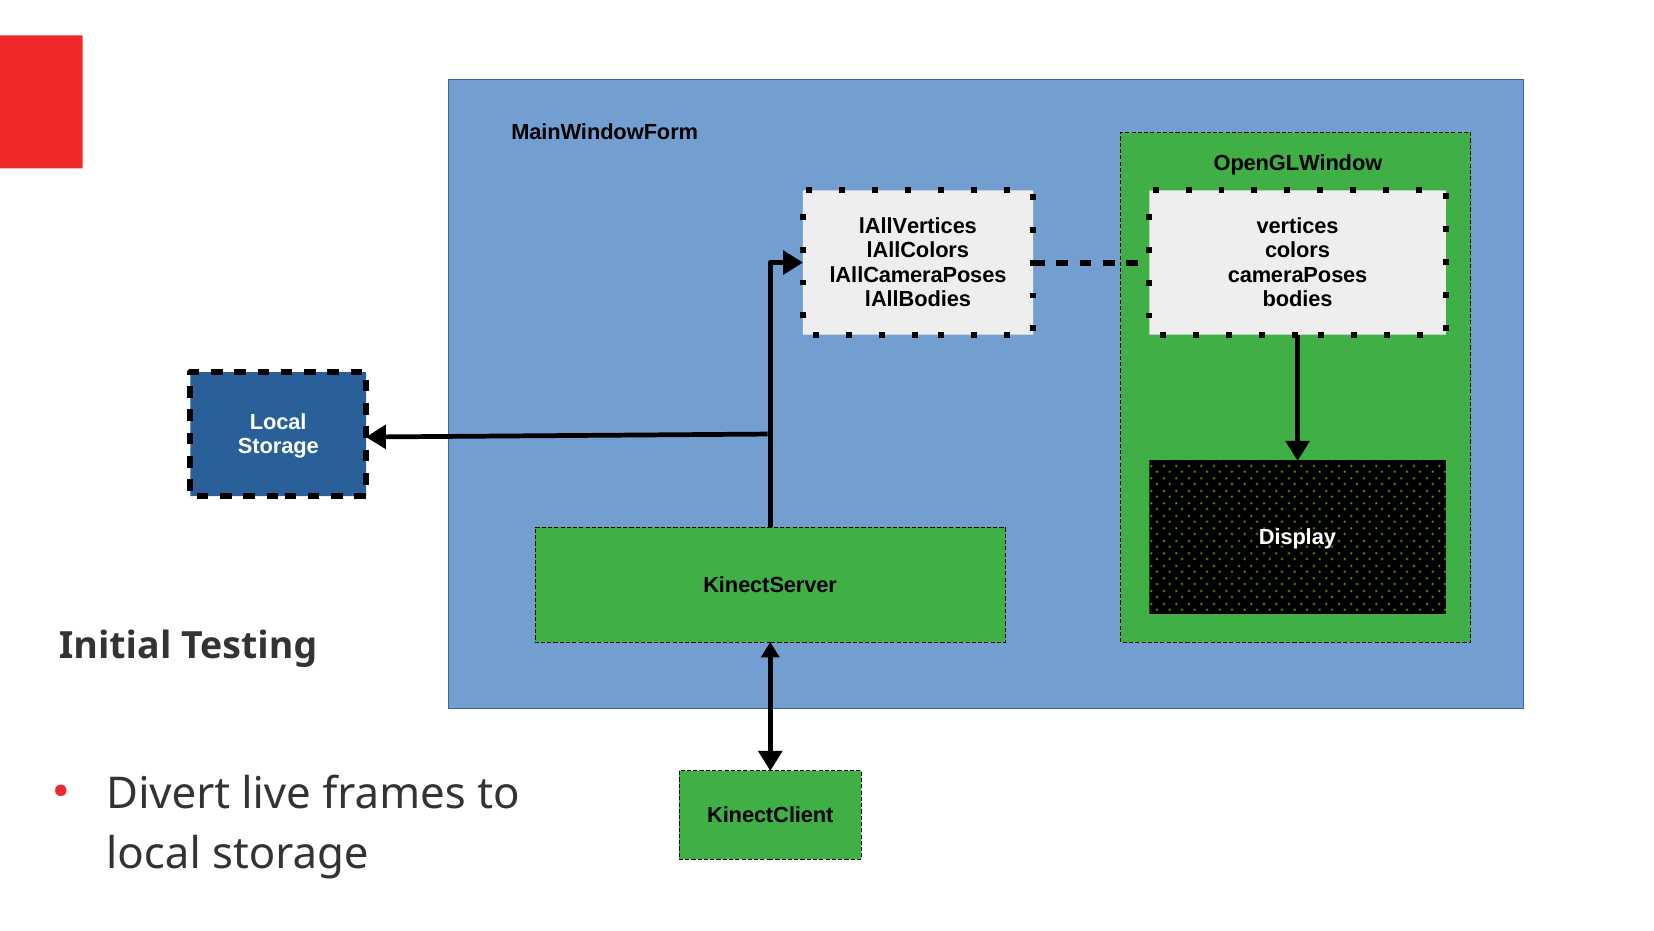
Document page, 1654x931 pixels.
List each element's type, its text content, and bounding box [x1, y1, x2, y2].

text_box [448, 79, 1524, 709]
text_box OpenGLWindow [1197, 150, 1399, 176]
text_box [448, 437, 769, 709]
text_box lAllVertices lAllColors lAllCameraPoses lAllBodies [802, 190, 1034, 335]
text_box vertices colors cameraPoses bodies [1149, 190, 1446, 335]
text_box Local Storage [190, 372, 367, 497]
title Initial Testing [59, 566, 497, 723]
list Divert live frames to local storage [35, 761, 626, 931]
text_box Display [1149, 460, 1446, 614]
text_box MainWindowForm [472, 119, 737, 169]
text_box KinectClient [679, 770, 862, 860]
text_box KinectServer [535, 527, 1006, 643]
